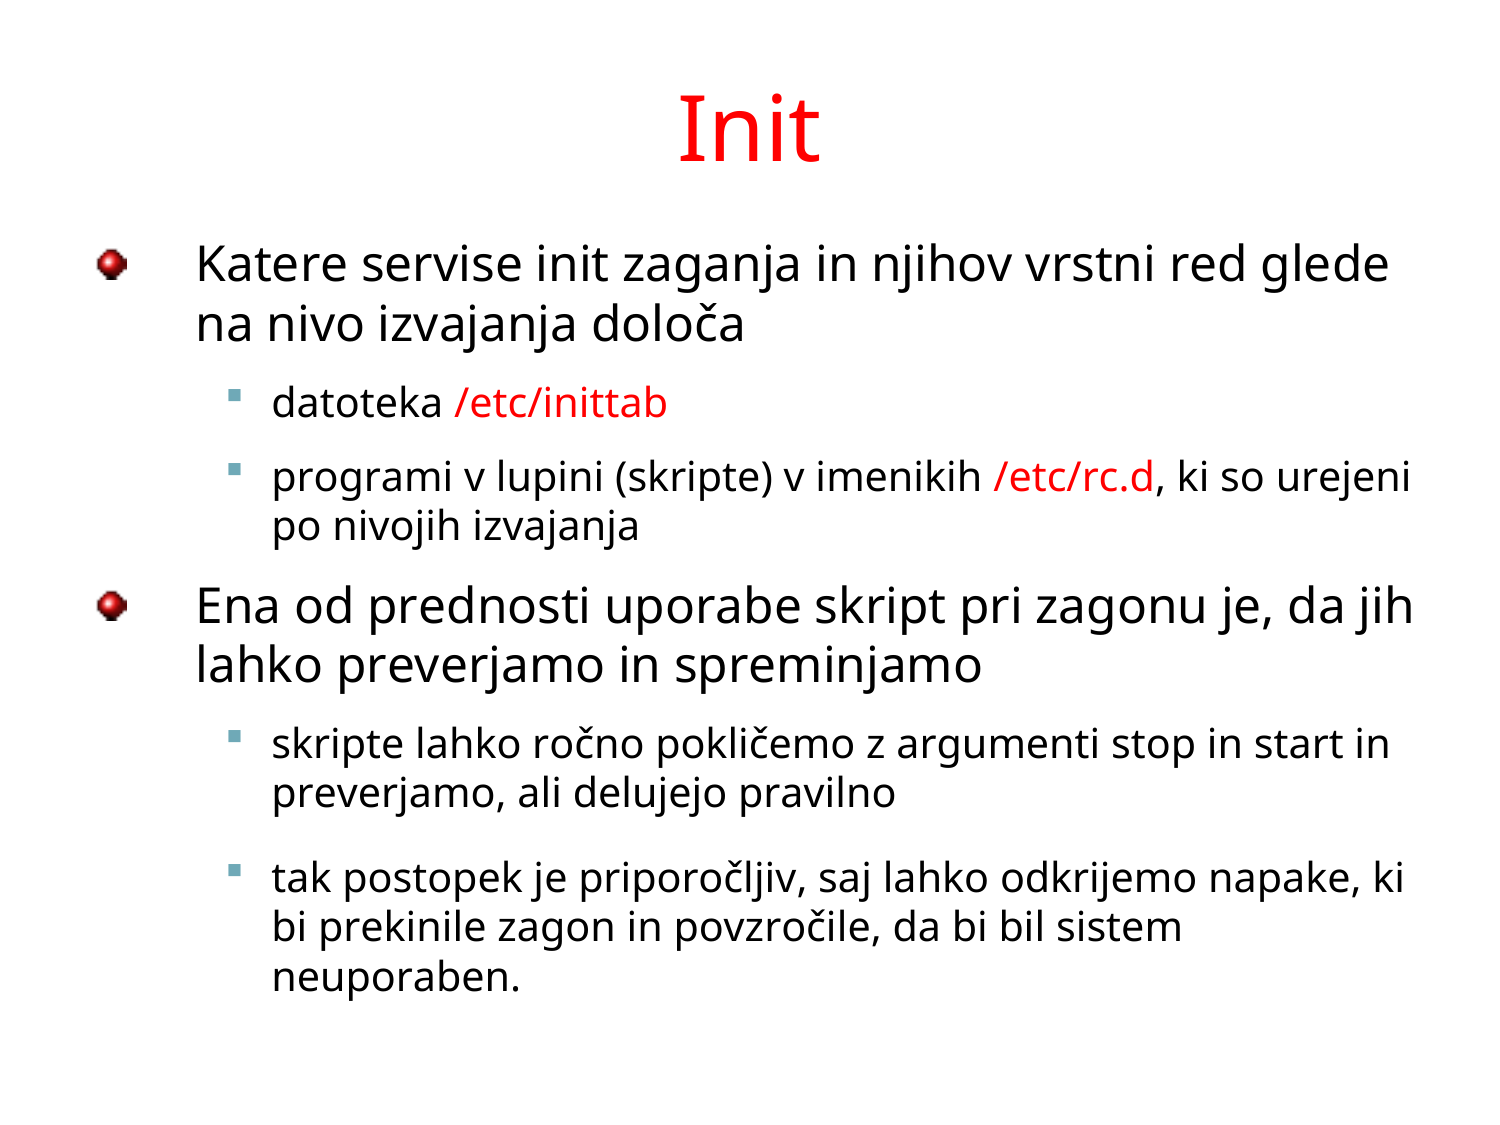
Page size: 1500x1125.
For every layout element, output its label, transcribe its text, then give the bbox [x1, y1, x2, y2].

list Katere servise init zaganja in njihov vrstni red glede na nivo izvajanja določa datoteka /etc/inittab programi v lupini (skripte) v imenikih /etc/rc.d, ki so urejeni po nivojih izvajanja Ena od prednosti uporabe skript pri zagonu je, da jih lahko preverjamo in spreminjamo skripte lahko ročno pokličemo z argumenti stop in start in preverjamo, ali delujejo pravilno tak postopek je priporočljiv, saj lahko odkrijemo napake, ki bi prekinile zagon in povzročile, da bi bil sistem neuporaben. [48, 224, 1450, 966]
title Init [49, 62, 1451, 188]
